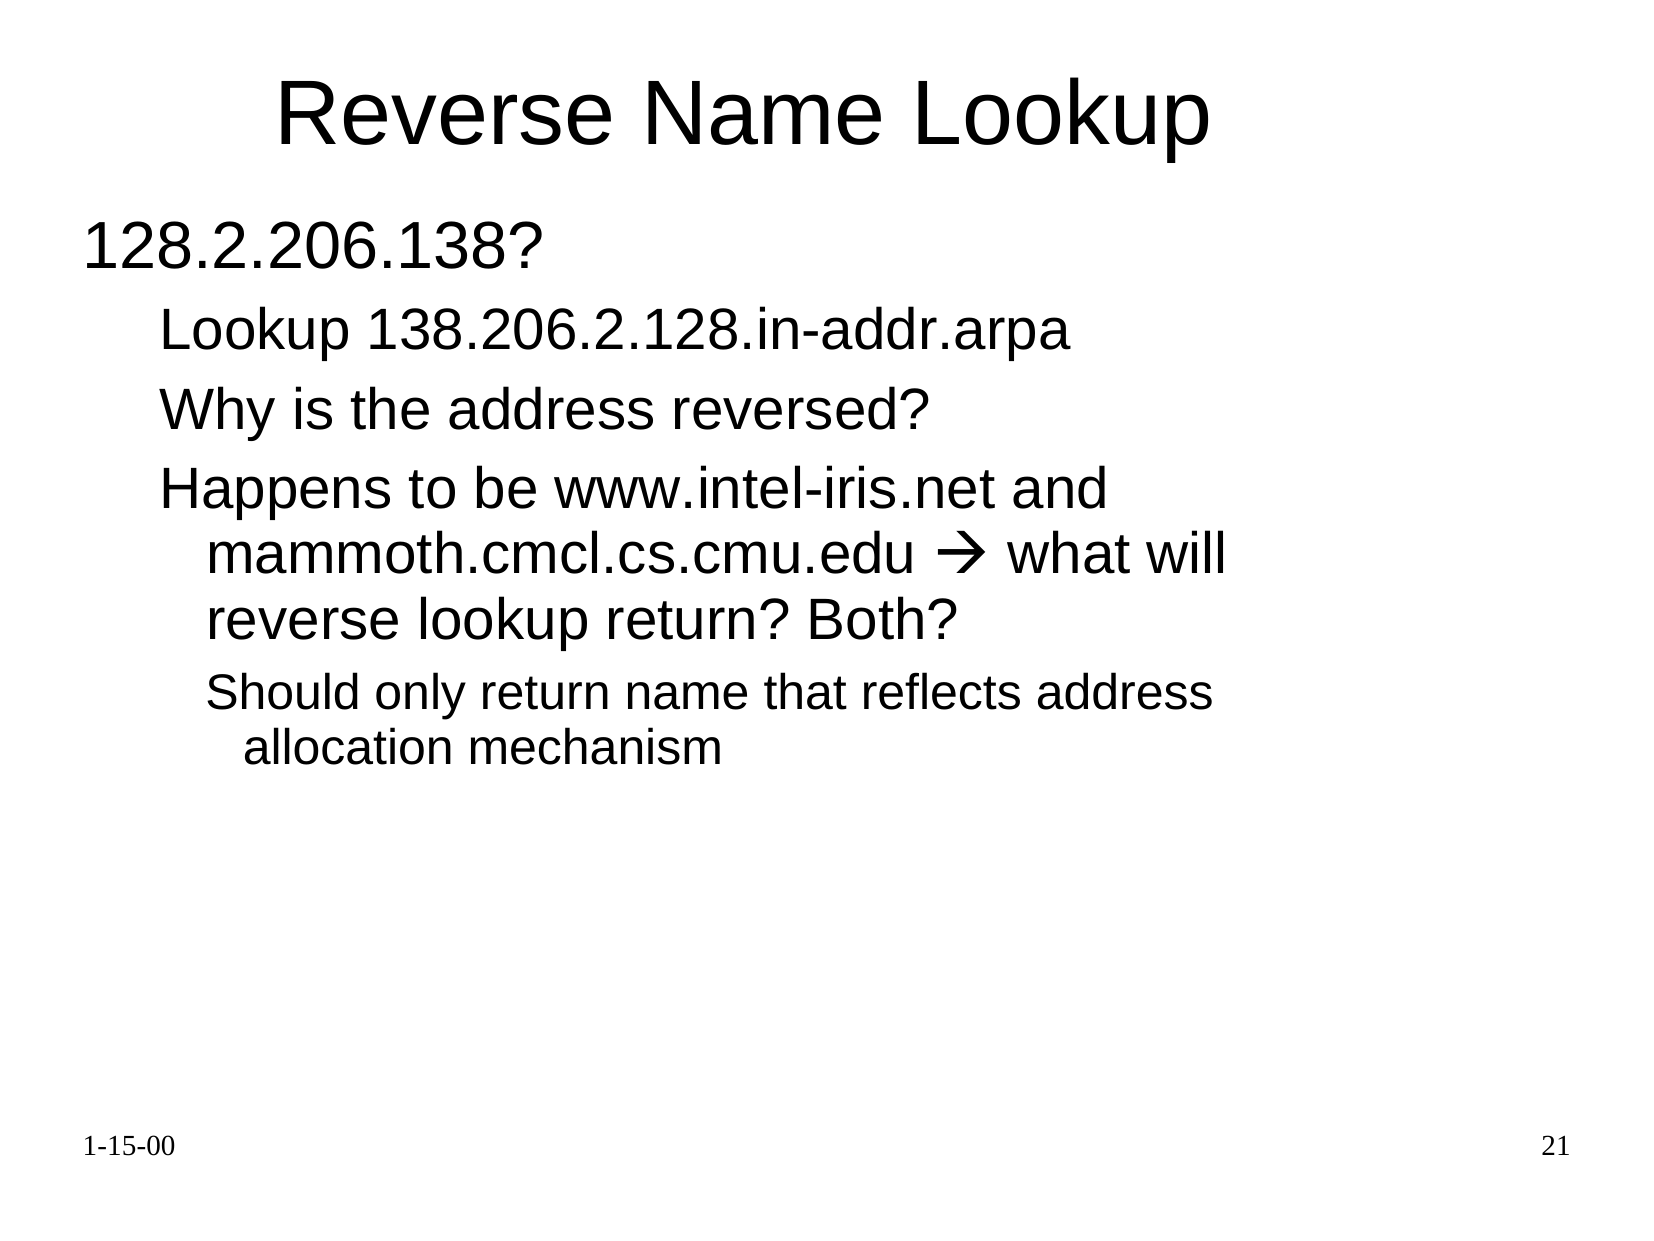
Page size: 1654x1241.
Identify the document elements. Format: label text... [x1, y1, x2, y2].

list 128.2.206.138? Lookup 138.206.2.128.in-addr.arpa Why is the address reversed? Happens to be www.intel-iris.net and mammoth.cmcl.cs.cmu.edu  what will reverse lookup return? Both? Should only return name that reflects address allocation mechanism [49, 200, 1438, 1001]
title Reverse Name Lookup [49, 49, 1438, 176]
